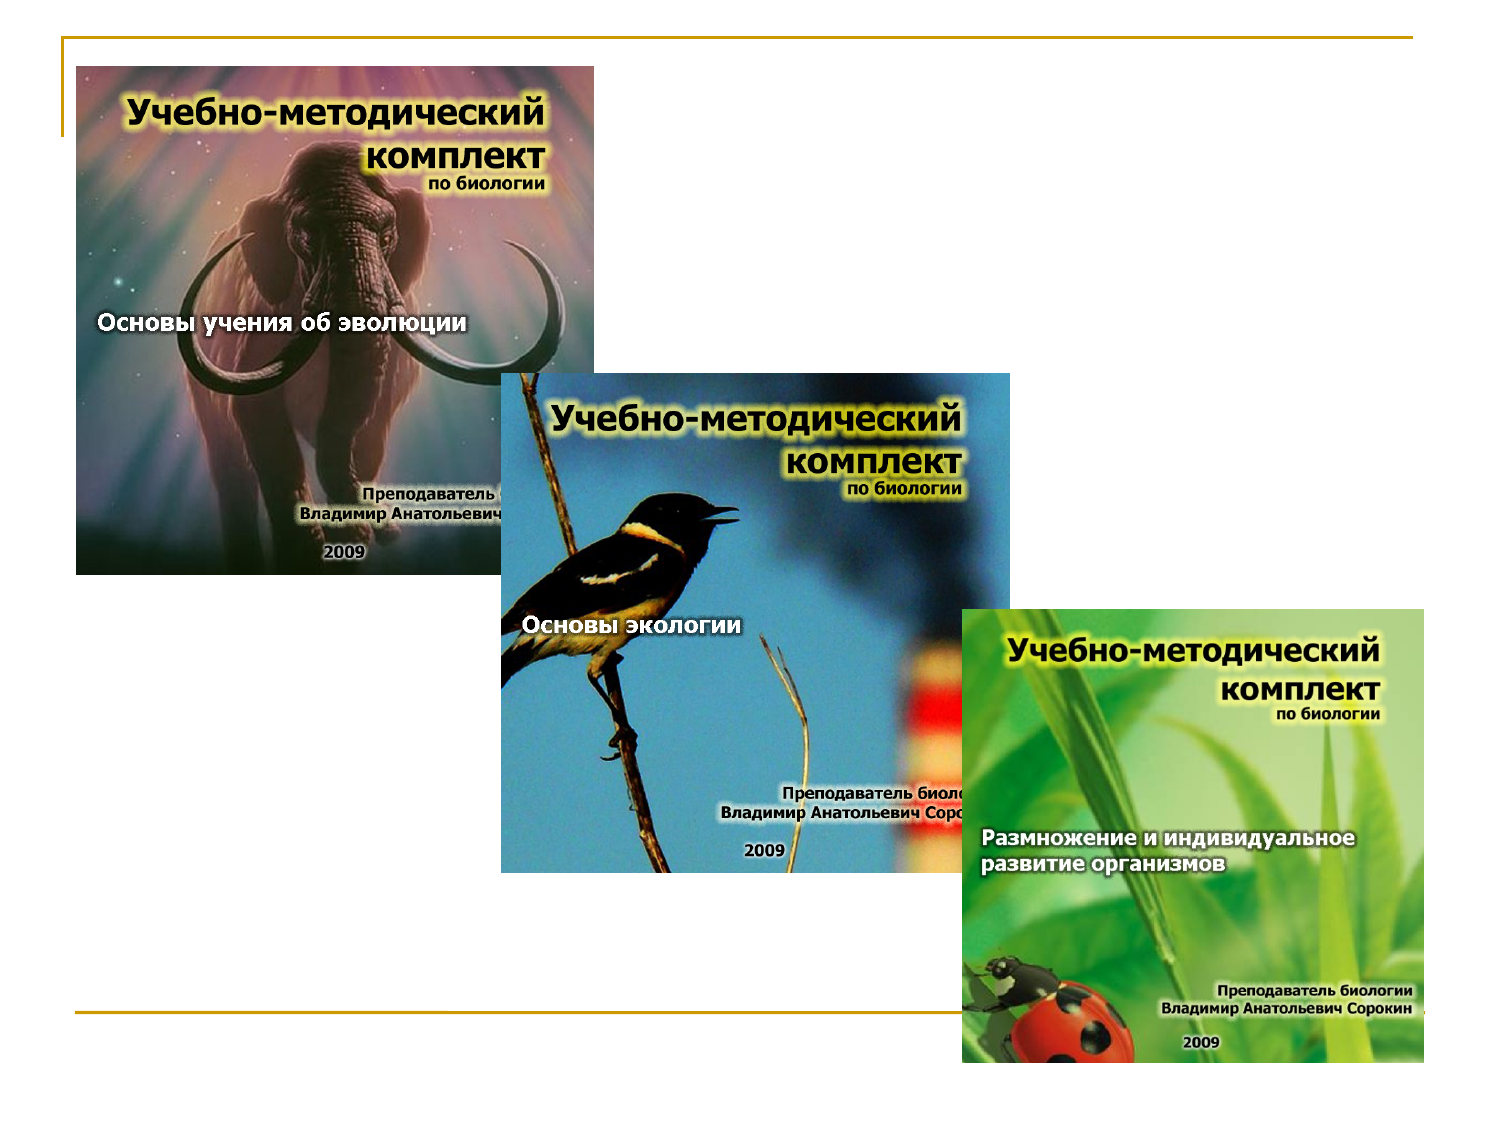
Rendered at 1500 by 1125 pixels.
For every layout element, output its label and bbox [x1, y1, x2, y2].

picture [76, 66, 1424, 1063]
